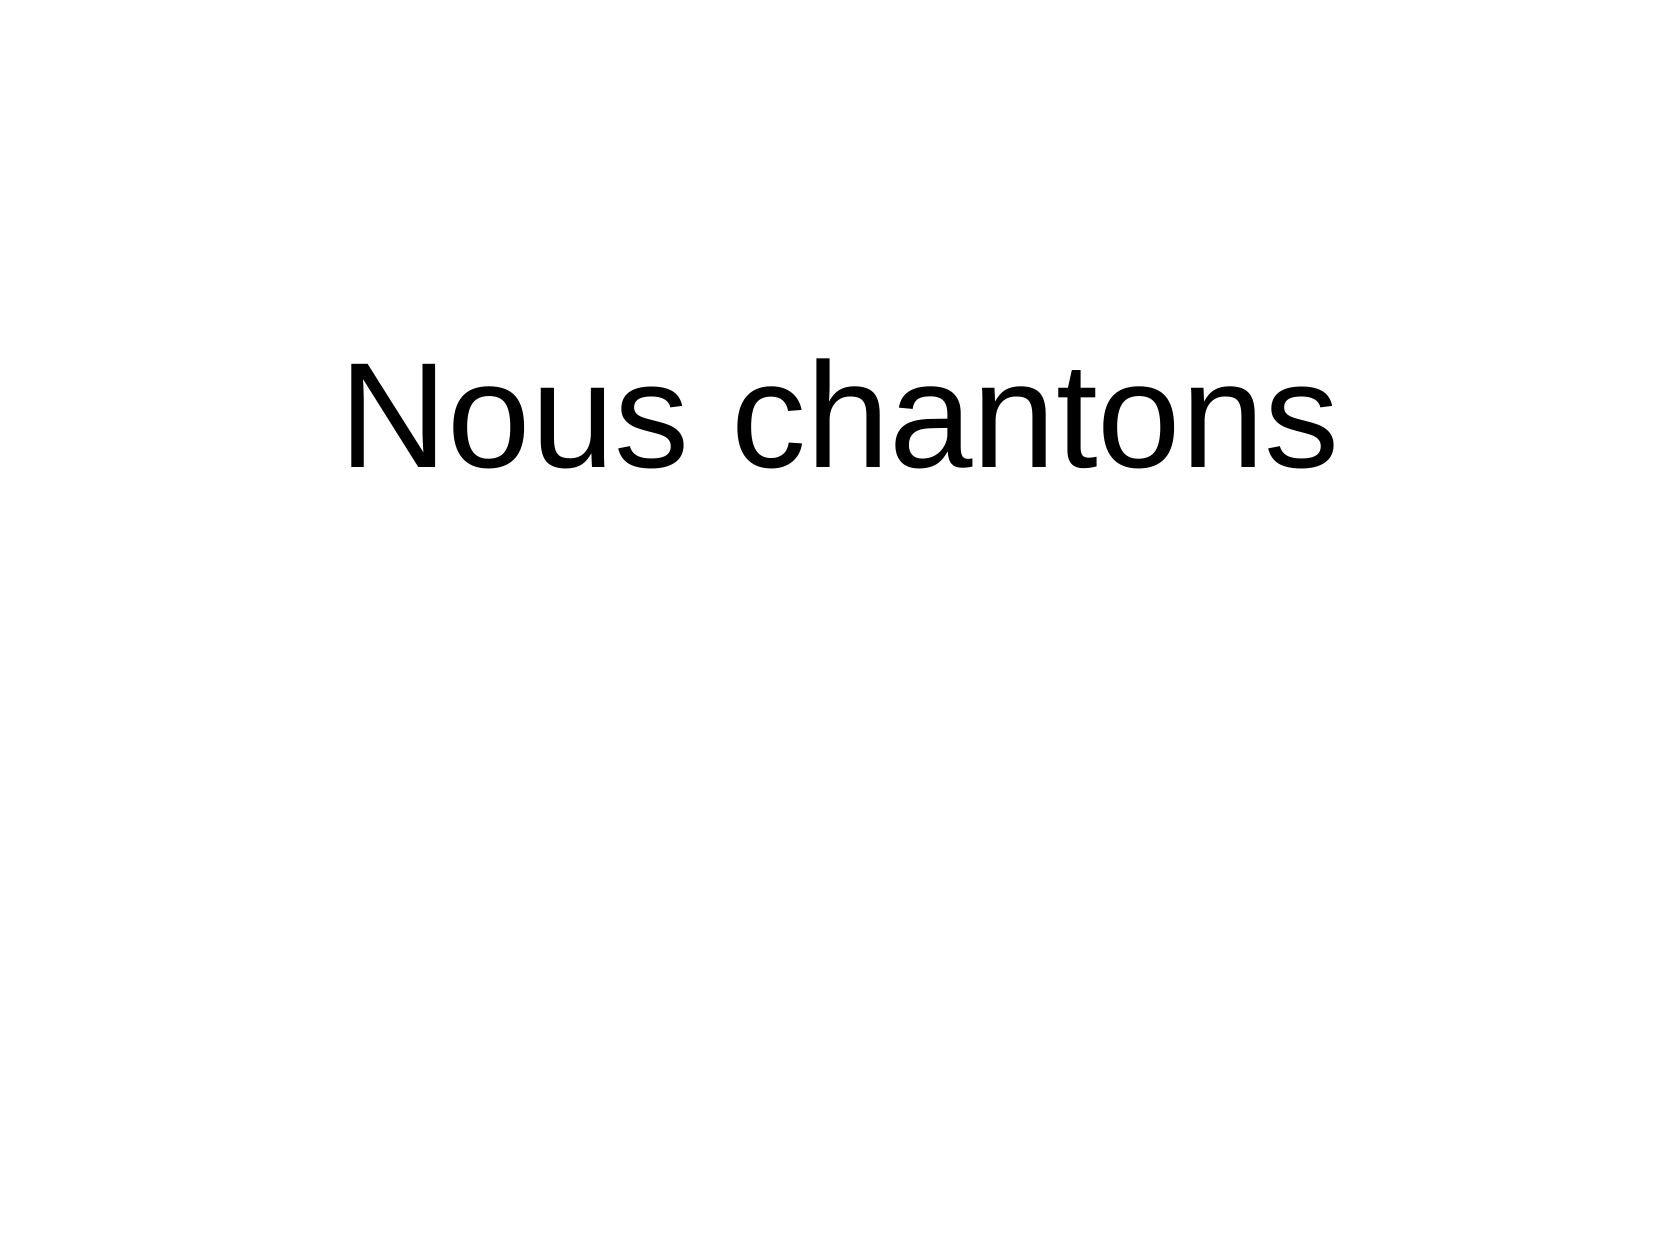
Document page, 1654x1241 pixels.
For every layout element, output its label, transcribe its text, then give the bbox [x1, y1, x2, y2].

text_box Nous chantons [324, 324, 1477, 508]
